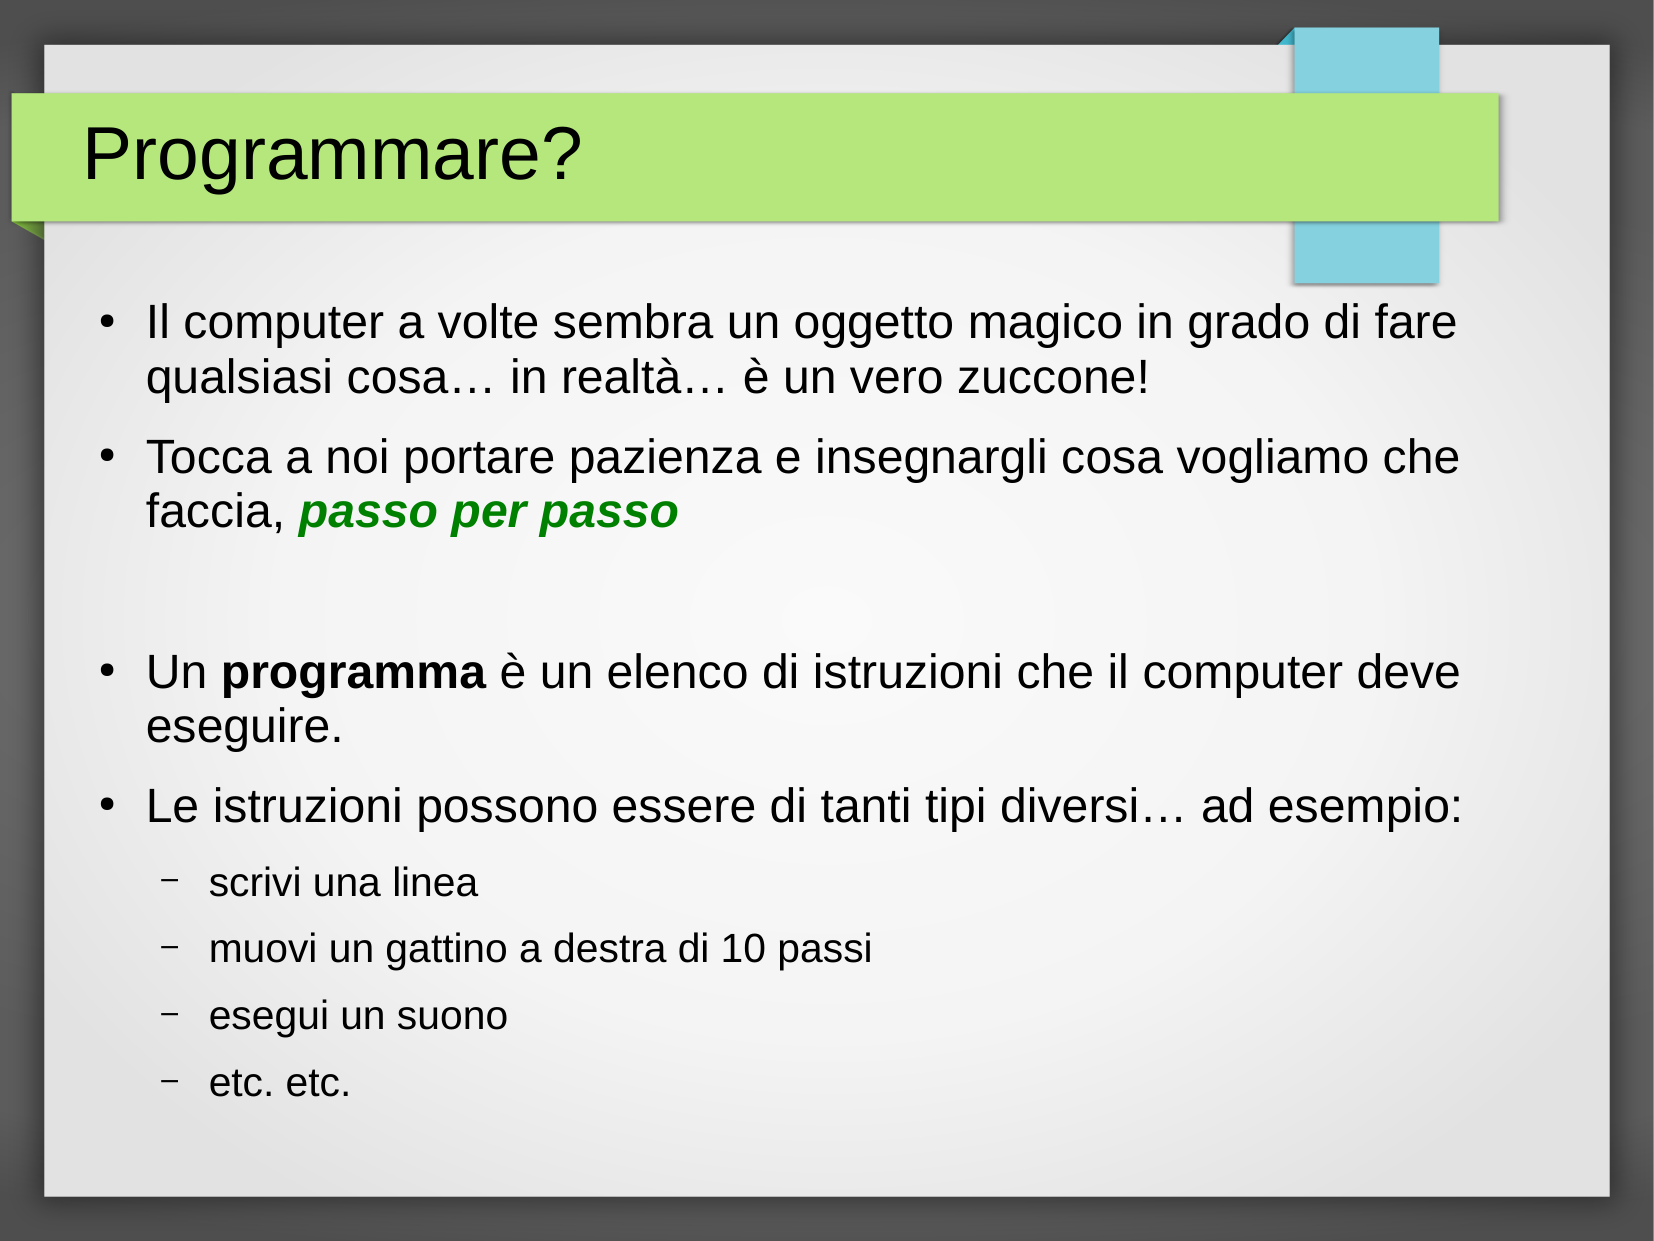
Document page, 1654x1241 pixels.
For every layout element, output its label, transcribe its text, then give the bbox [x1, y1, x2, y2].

title Programmare? [82, 94, 1264, 213]
list Il computer a volte sembra un oggetto magico in grado di fare qualsiasi cosa… in realtà… è un vero zuccone! Tocca a noi portare pazienza e insegnargli cosa vogliamo che faccia, passo per passo Un programma è un elenco di istruzioni che il computer deve eseguire. Le istruzioni possono essere di tanti tipi diversi… ad esempio: scrivi una linea muovi un gattino a destra di 10 passi esegui un suono etc. etc. [82, 295, 1571, 1111]
picture [0, 0, 1654, 1241]
